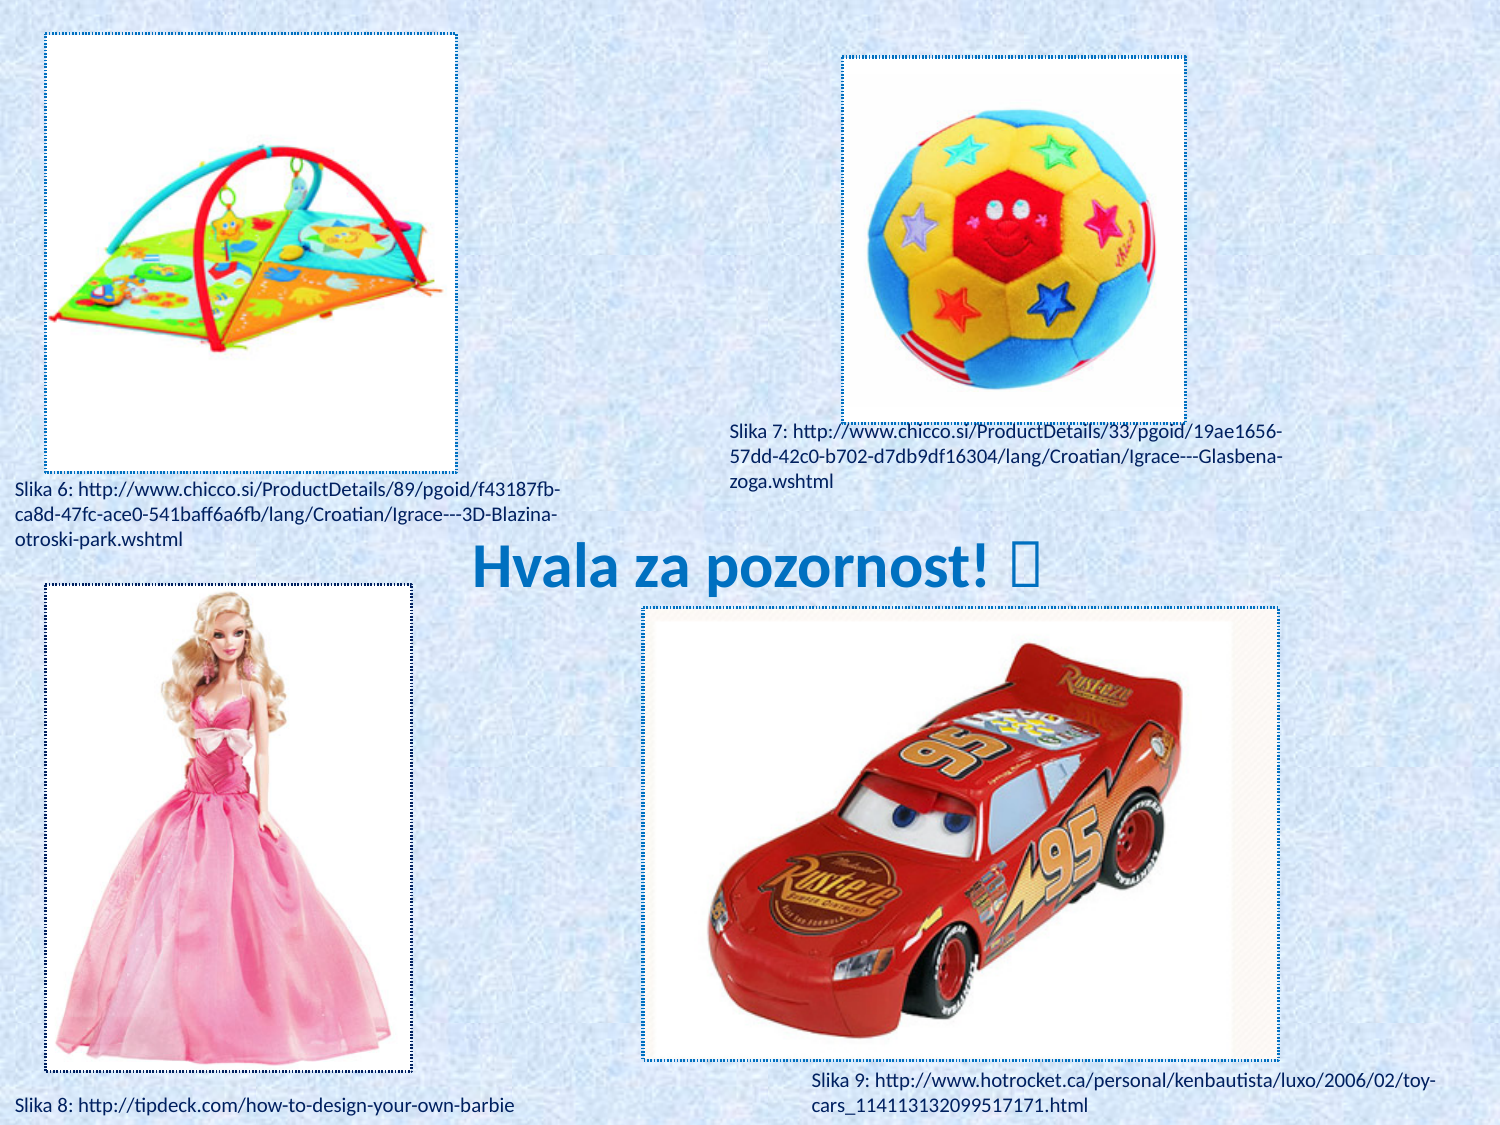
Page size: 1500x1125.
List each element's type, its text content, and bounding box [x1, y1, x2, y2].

list Hvala za pozornost!  [457, 515, 1067, 617]
text_box Slika 7: http://www.chicco.si/ProductDetails/33/pgoid/19ae1656-57dd-42c0-b702-d7db9df16304/lang/Croatian/Igrace---Glasbena-zoga.wshtml [714, 410, 1301, 500]
text_box Slika 8: http://tipdeck.com/how-to-design-your-own-barbie [0, 1084, 575, 1125]
picture [0, 0, 1500, 1125]
text_box Slika 6: http://www.chicco.si/ProductDetails/89/pgoid/f43187fb-ca8d-47fc-ace0-541baff6a6fb/lang/Croatian/Igrace---3D-Blazina-otroski-park.wshtml [0, 468, 598, 559]
text_box Slika 9: http://www.hotrocket.ca/personal/kenbautista/luxo/2006/02/toy-cars_114113132099517171.html [796, 1059, 1465, 1125]
